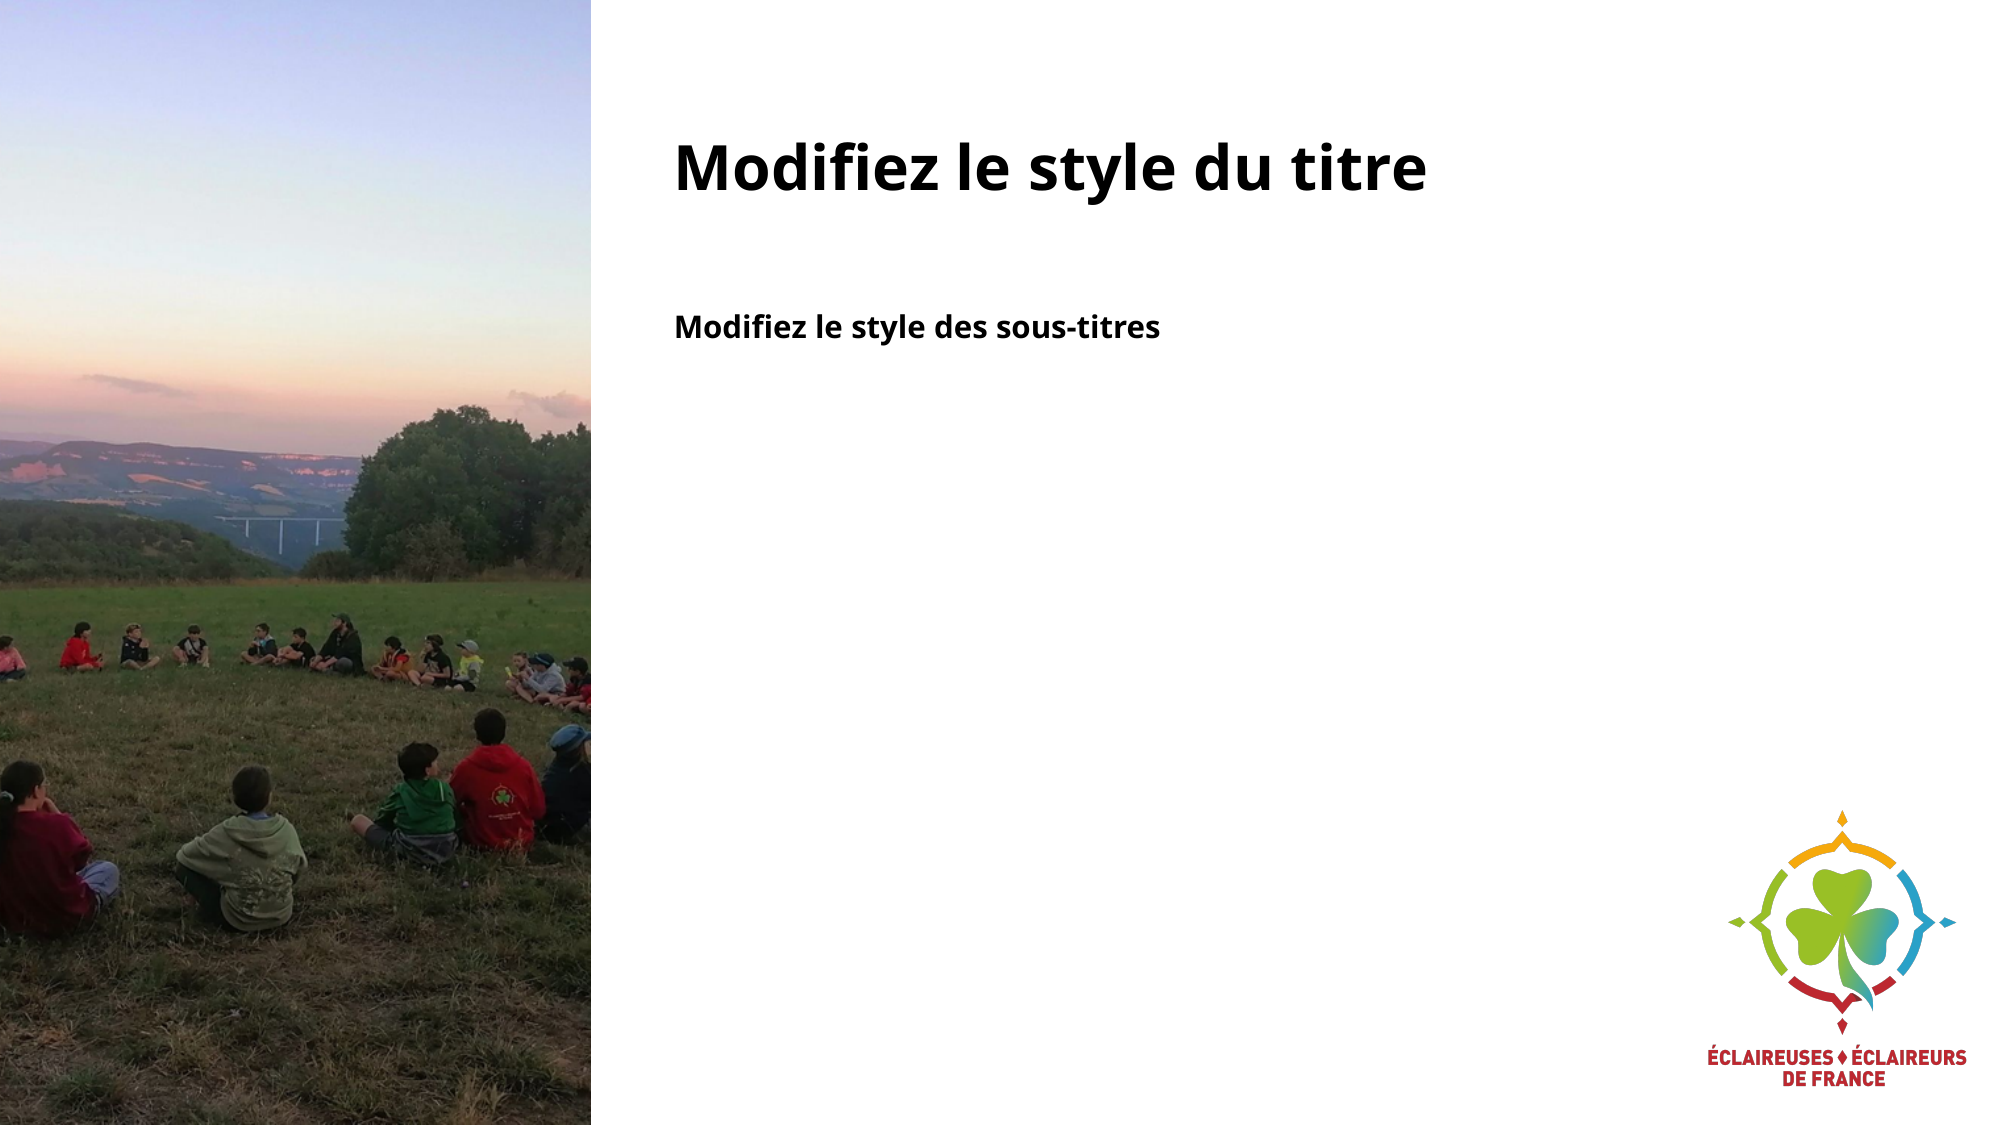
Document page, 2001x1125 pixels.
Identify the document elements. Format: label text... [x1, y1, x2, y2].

text_box Modifiez le style du titre [659, 60, 1863, 280]
picture [1707, 808, 1968, 1092]
text_box Modifiez le style des sous-titres [659, 299, 1863, 1013]
picture [0, 0, 591, 1125]
